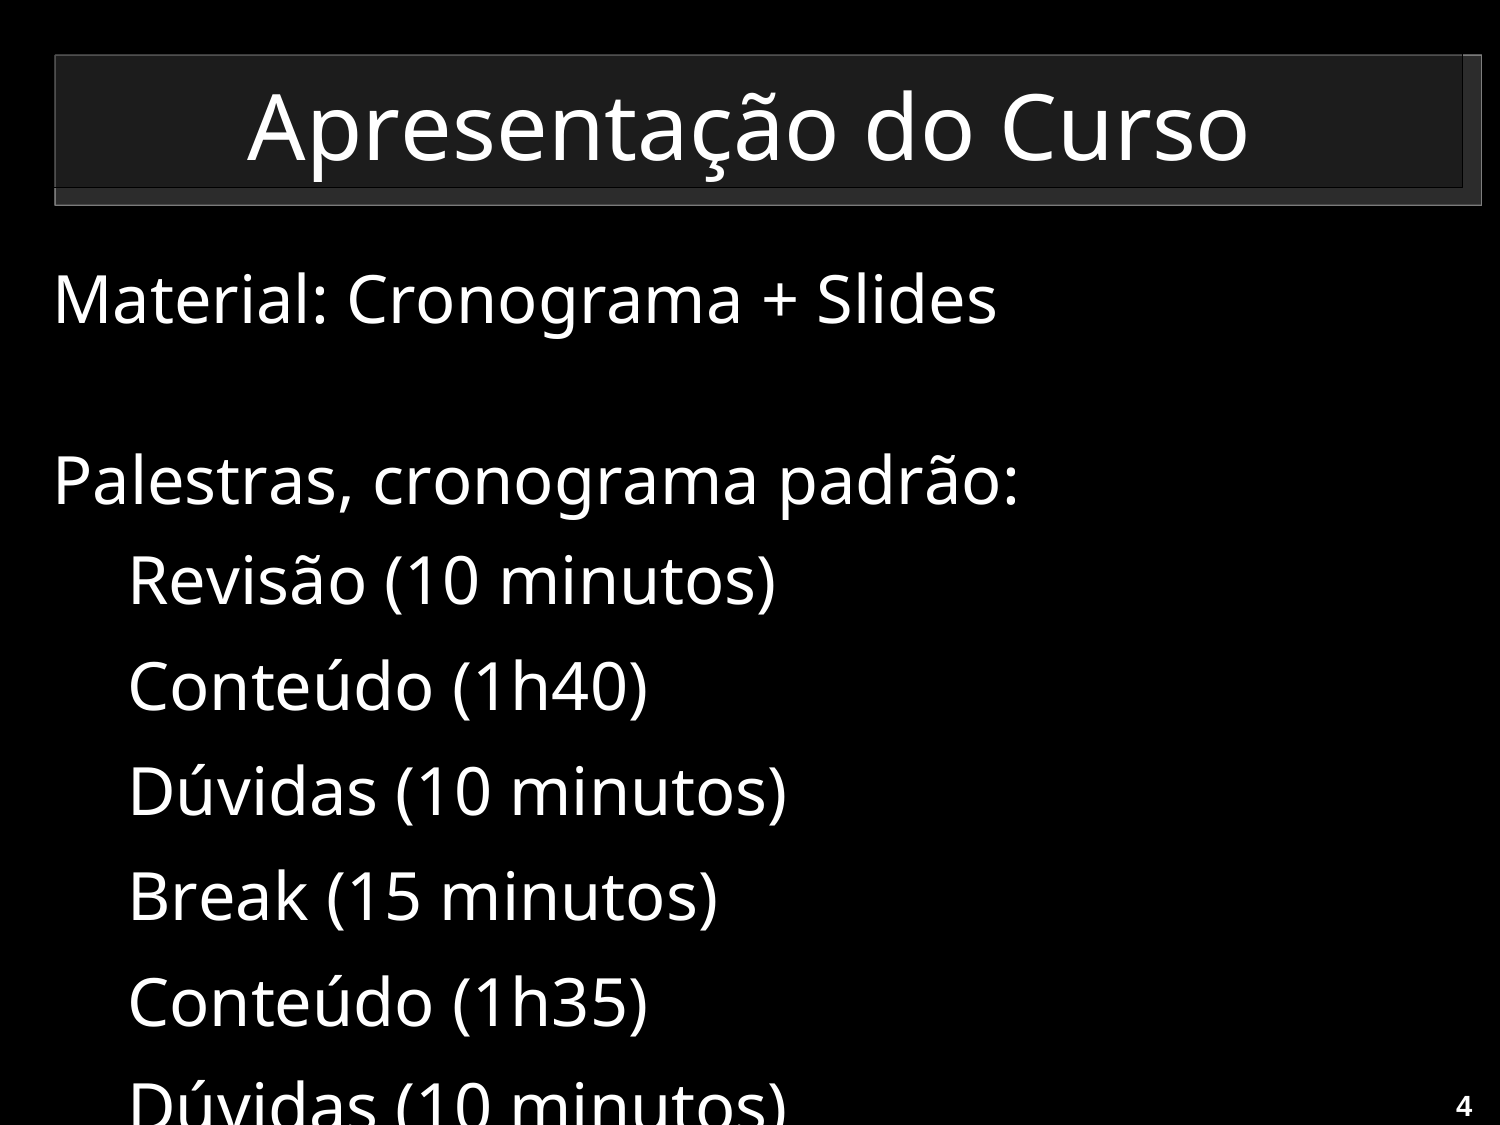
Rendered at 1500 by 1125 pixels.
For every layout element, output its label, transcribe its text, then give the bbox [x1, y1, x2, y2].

list Material: Cronograma + Slides Palestras, cronograma padrão: Revisão (10 minutos)‏ Conteúdo (1h40)‏ Dúvidas (10 minutos)‏ Break (15 minutos)‏ Conteúdo (1h35)‏ Dúvidas (10 minutos)‏ [37, 244, 1479, 1120]
title Apresentação do Curso [29, 30, 1471, 219]
